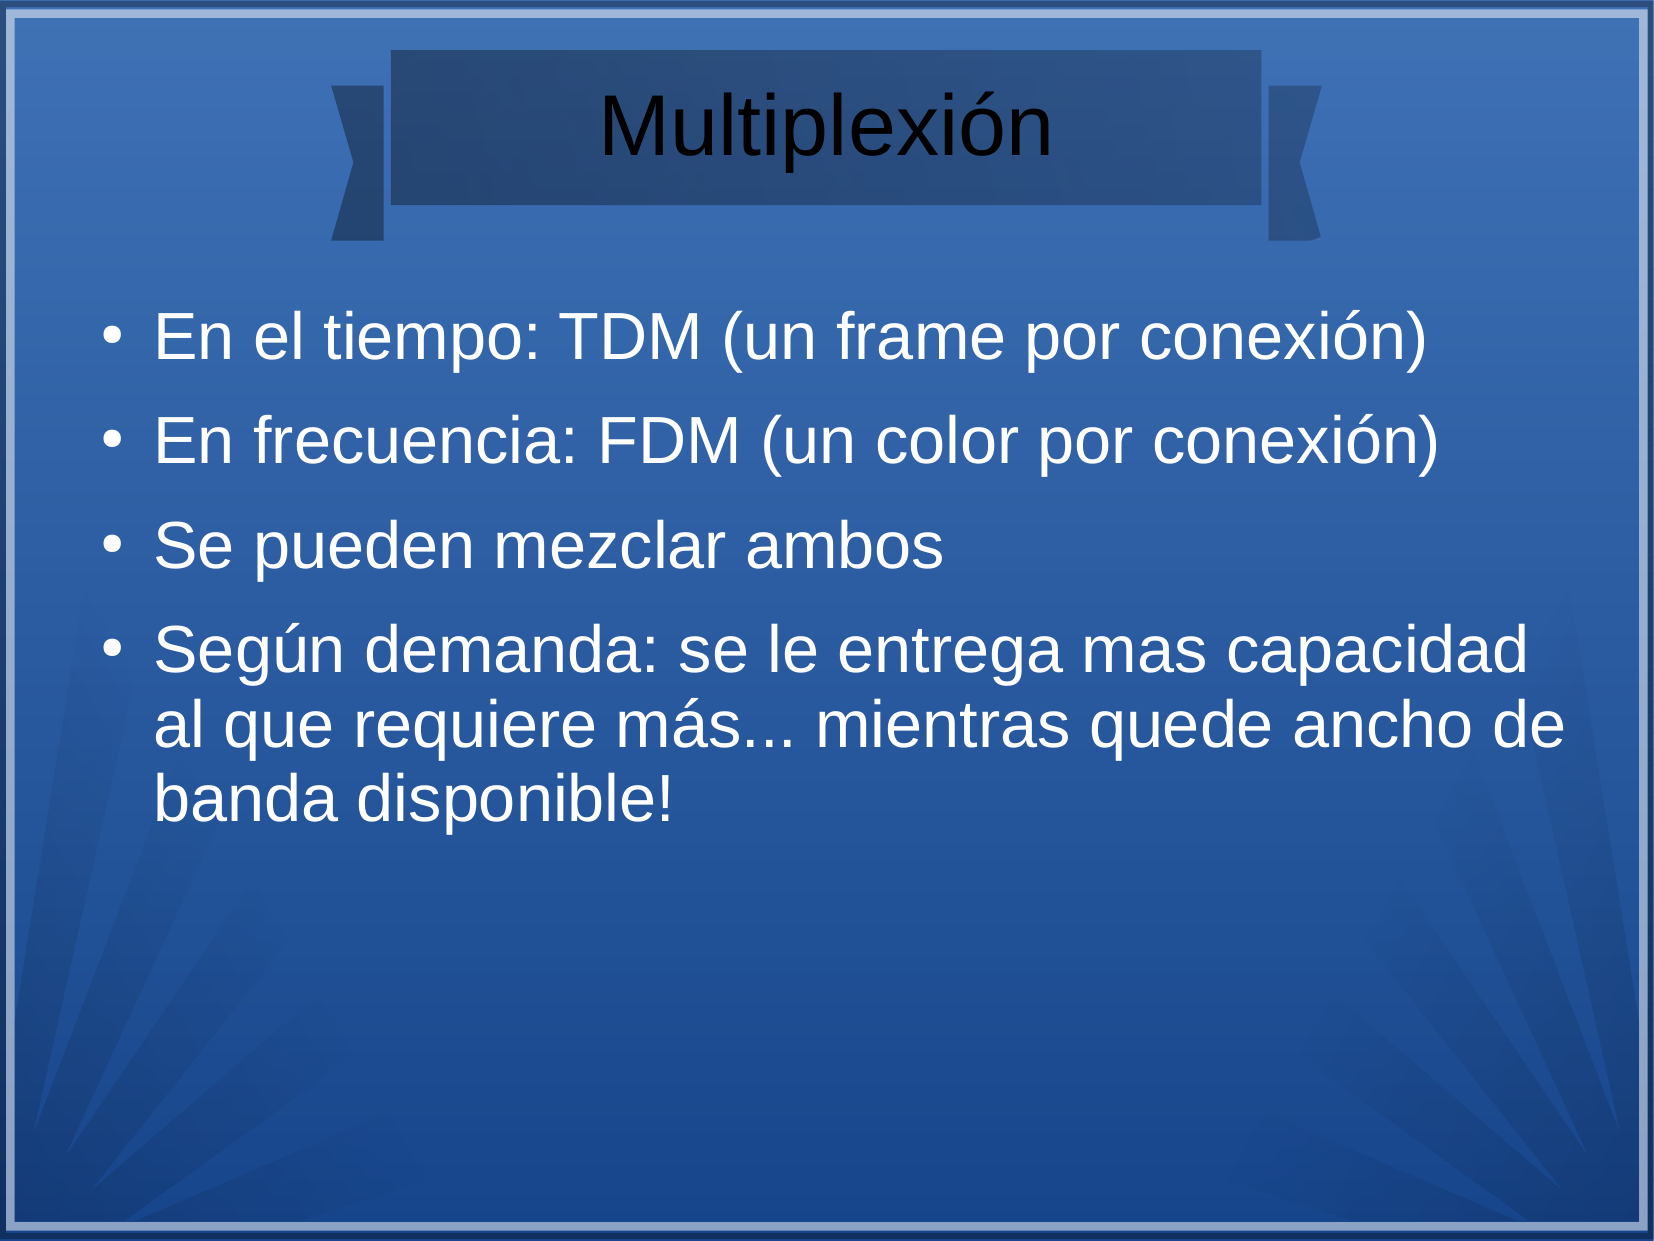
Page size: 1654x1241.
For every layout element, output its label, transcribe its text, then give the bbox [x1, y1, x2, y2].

title Multiplexión [389, 47, 1264, 205]
list En el tiempo: TDM (un frame por conexión) En frecuencia: FDM (un color por conexión) Se pueden mezclar ambos Según demanda: se le entrega mas capacidad al que requiere más... mientras quede ancho de banda disponible! [82, 299, 1571, 1241]
